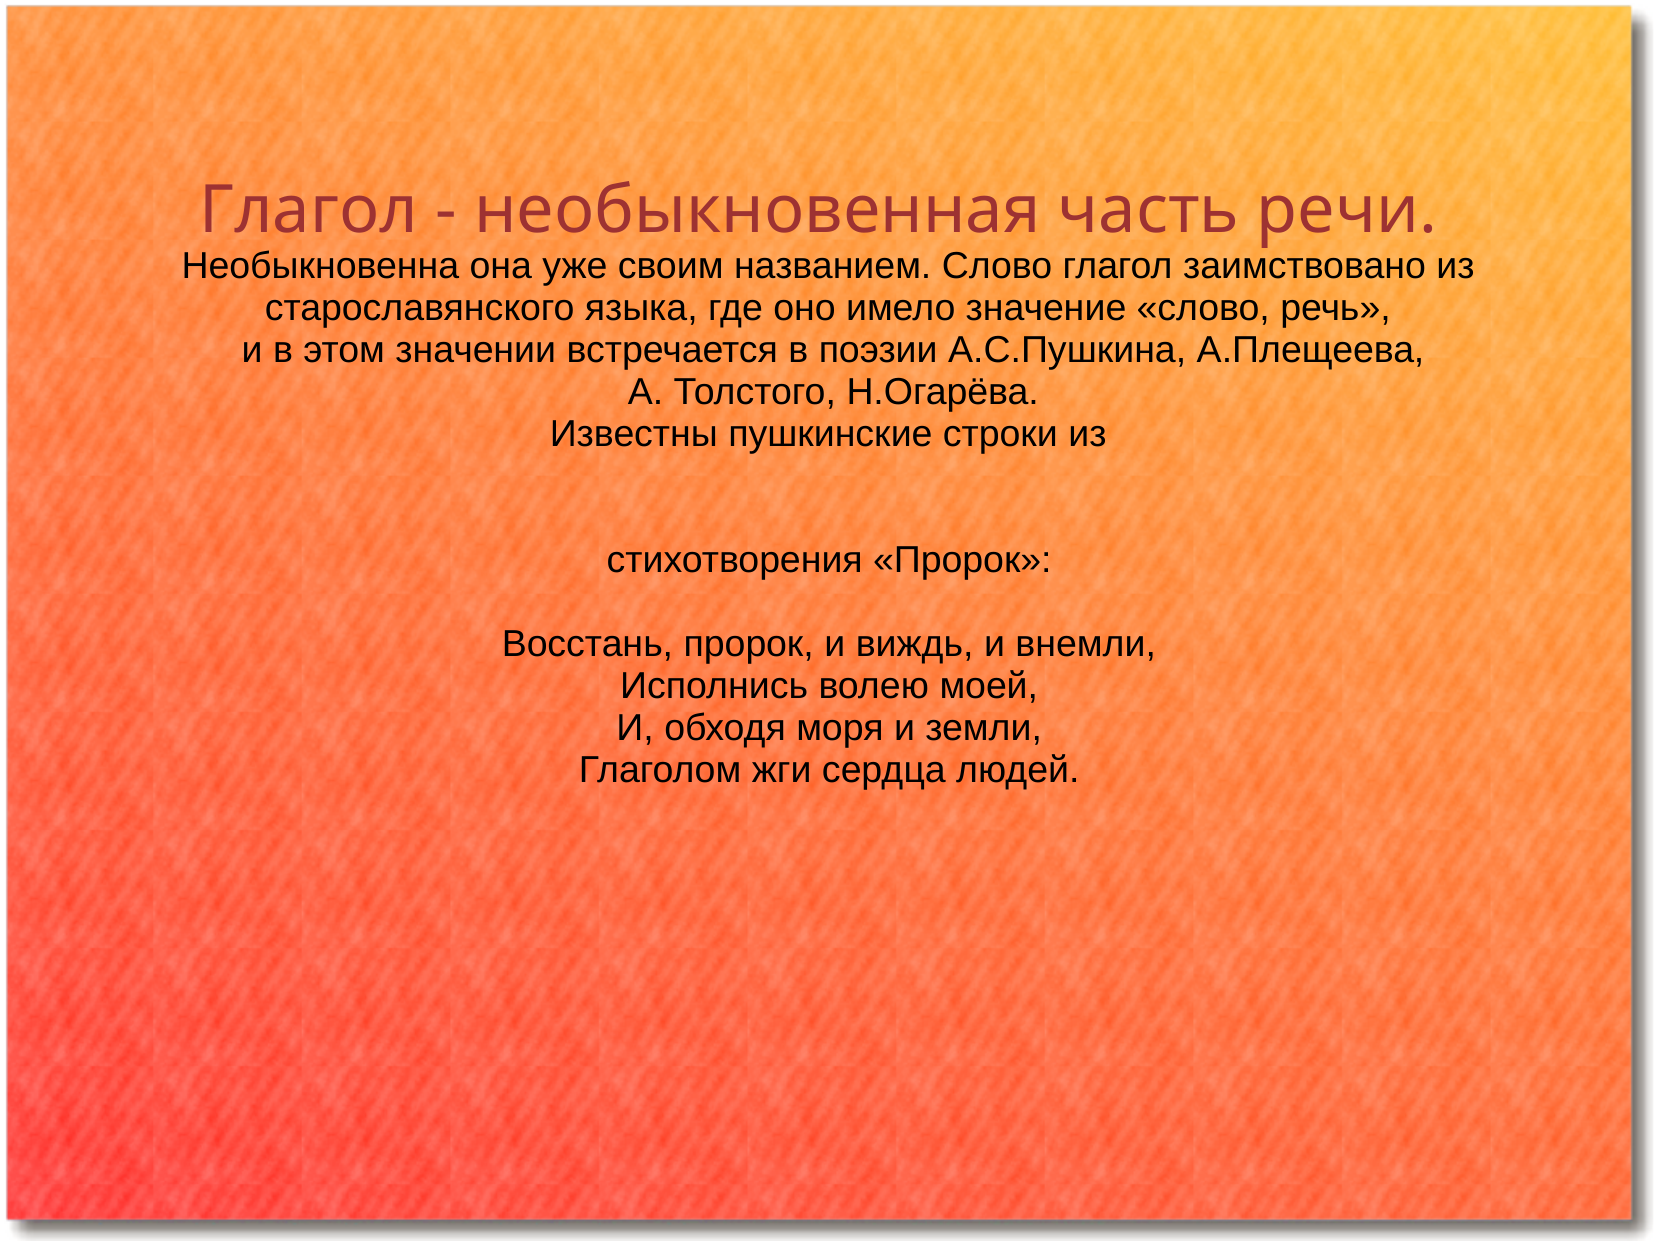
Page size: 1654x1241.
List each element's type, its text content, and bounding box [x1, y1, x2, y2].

text_box Необыкновенна она уже своим названием. Слово глагол заимствовано из старославянского языка, где оно имело значение «слово, речь», и в этом значении встречается в поэзии А.С.Пушкина, А.Плещеева, А. Толстого, Н.Огарёва. Известны пушкинские строки из [30, 237, 1627, 886]
title Глагол - необыкновенная часть речи. [121, 102, 1534, 237]
text_box стихотворения «Пророк»: Восстань, пророк, и виждь, и внемли, Исполнись волею моей, И, обходя моря и земли, Глаголом жги сердца людей. [413, 531, 1246, 885]
picture [0, 0, 1654, 1241]
